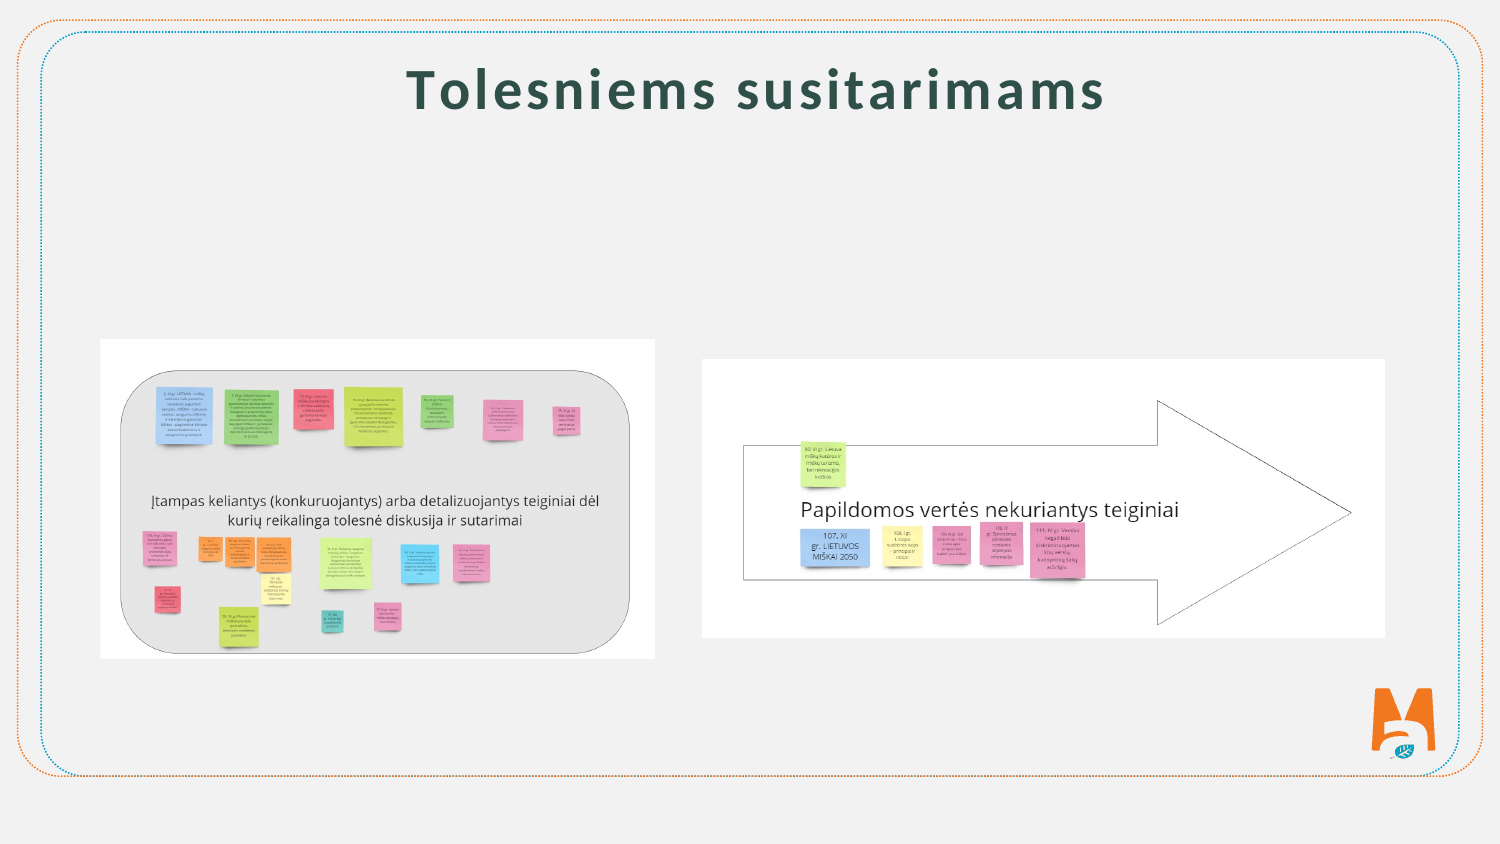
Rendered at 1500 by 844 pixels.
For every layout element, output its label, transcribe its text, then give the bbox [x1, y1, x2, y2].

picture [100, 339, 656, 659]
text_box Tolesniems susitarimams [77, 44, 1435, 129]
picture [702, 359, 1385, 638]
